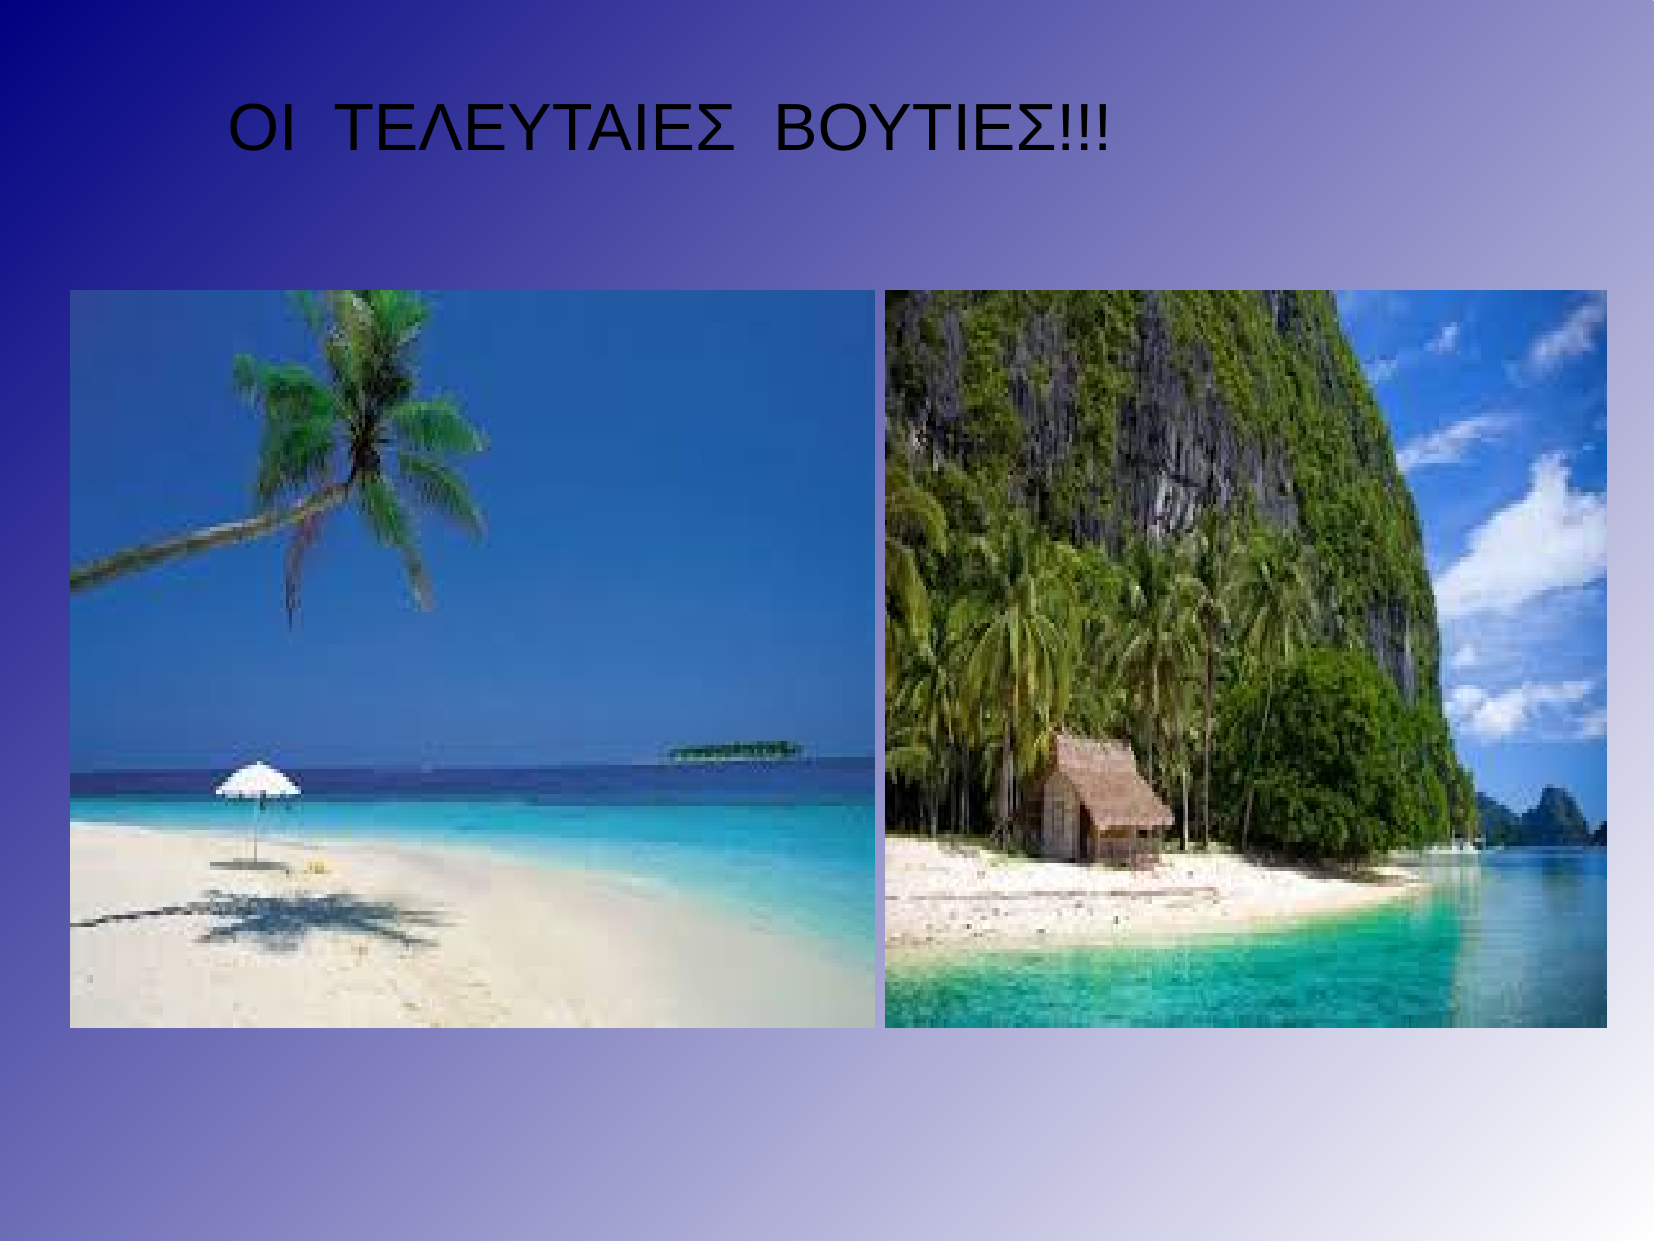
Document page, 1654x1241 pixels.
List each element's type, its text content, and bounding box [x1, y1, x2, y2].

picture [885, 290, 1607, 1028]
picture [70, 290, 875, 1028]
title [82, 49, 1571, 257]
text_box ΟΙ ΤΕΛΕΥΤΑΙΕΣ ΒΟΥΤΙΕΣ!!! [212, 82, 1129, 173]
